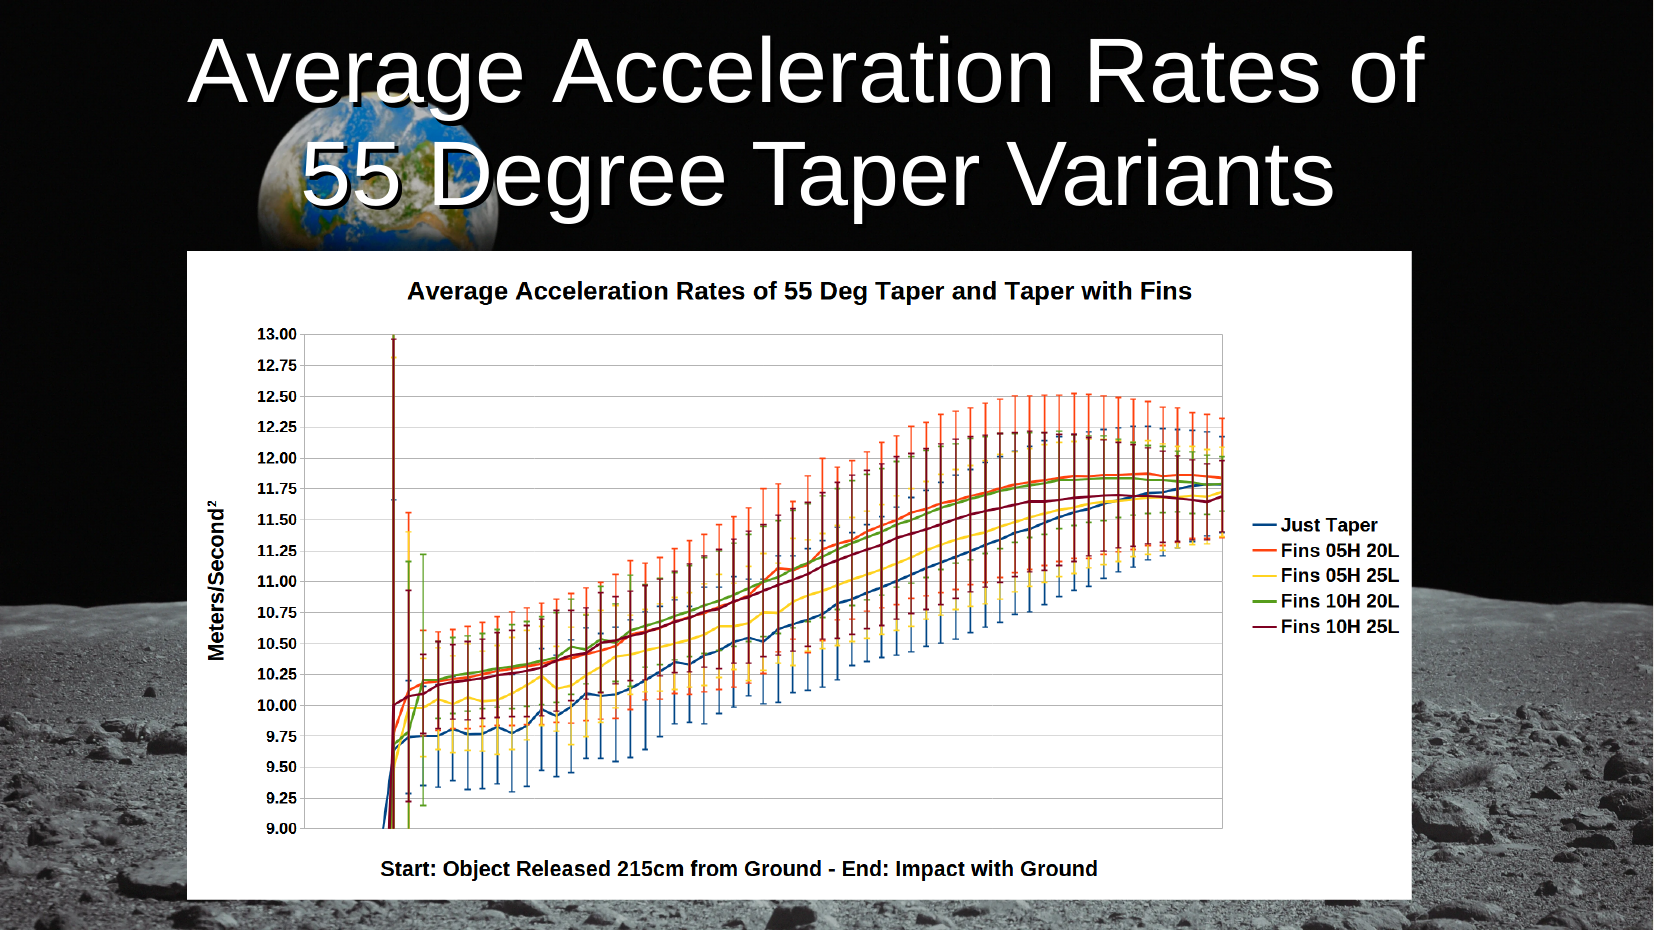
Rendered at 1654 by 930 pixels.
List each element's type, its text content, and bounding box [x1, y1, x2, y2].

picture [0, 0, 1654, 930]
title Average Acceleration Rates of 55 Degree Taper Variants [75, 19, 1563, 226]
